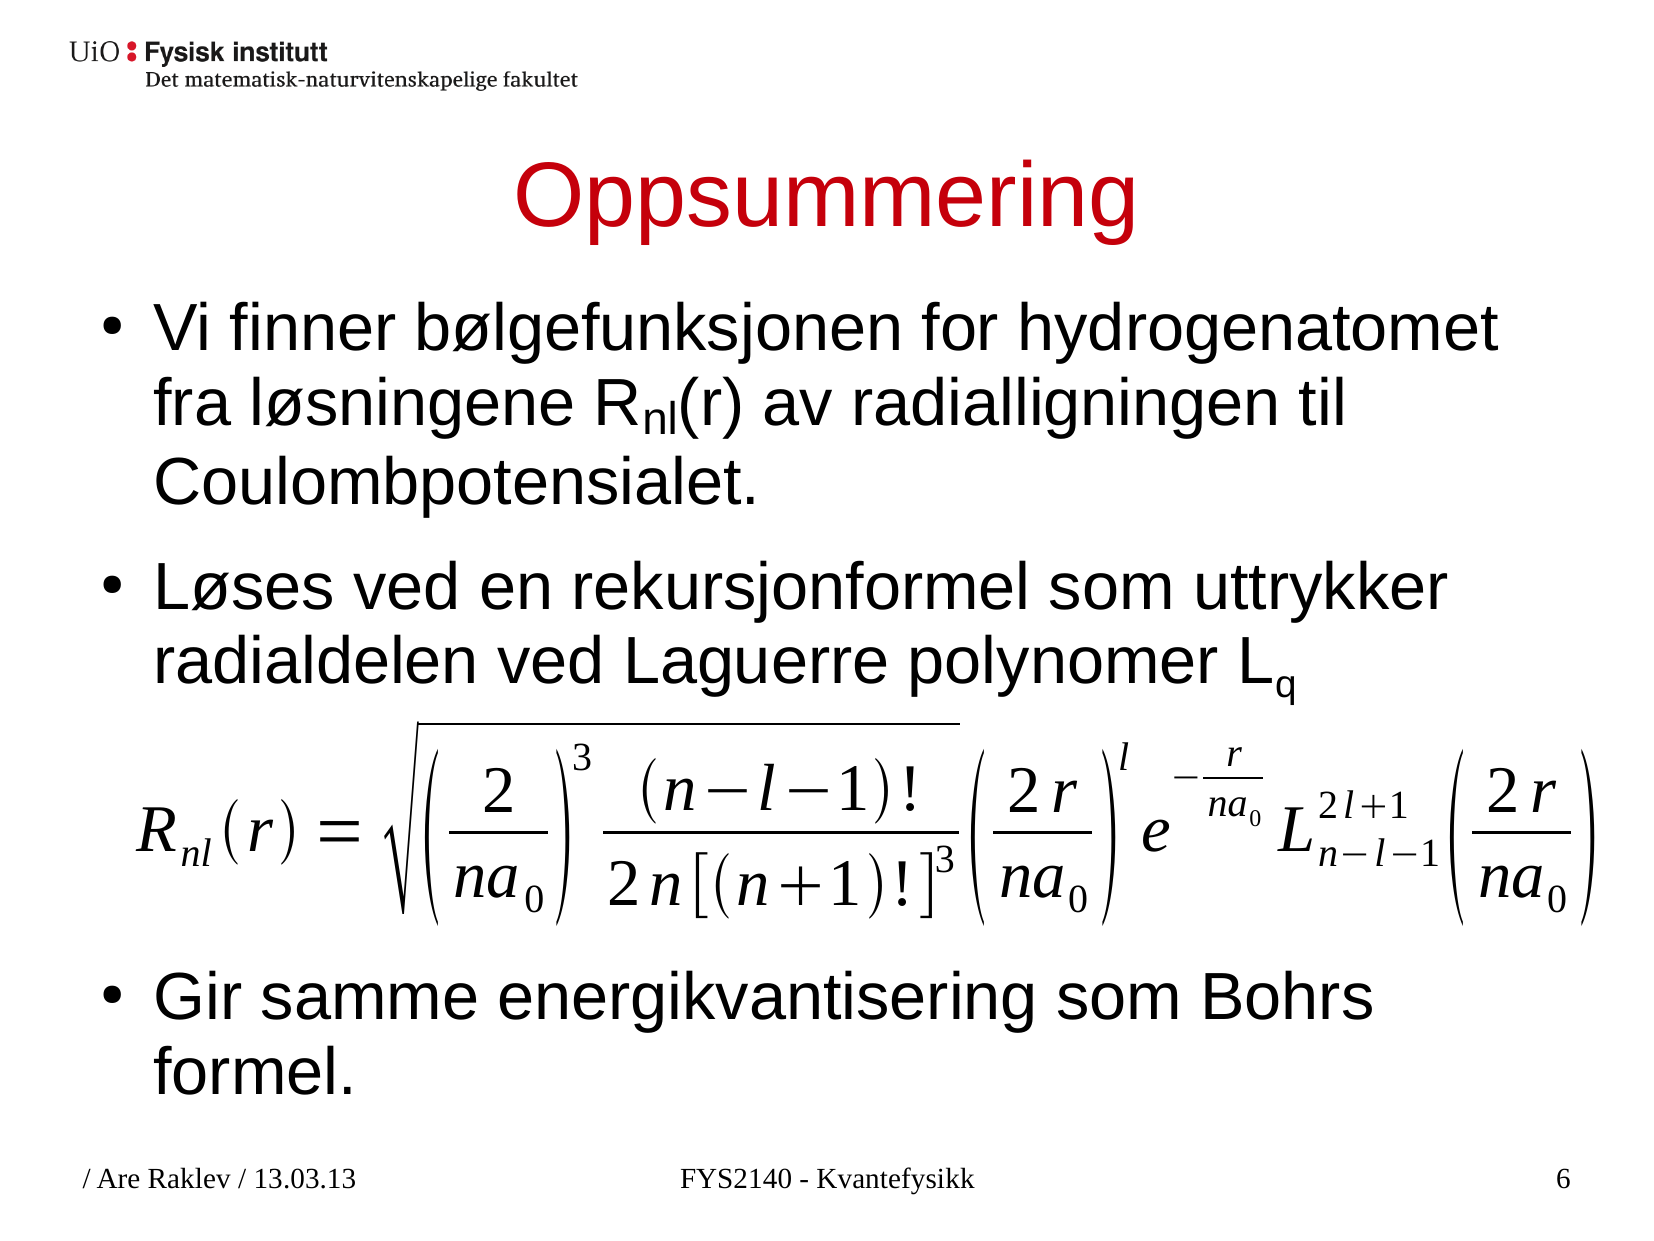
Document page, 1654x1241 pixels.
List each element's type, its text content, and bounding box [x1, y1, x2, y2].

list Vi finner bølgefunksjonen for hydrogenatomet fra løsningene Rnl(r) av radialligningen til Coulombpotensialet. Løses ved en rekursjonformel som uttrykker radialdelen ved Laguerre polynomer Lq Gir samme energikvantisering som Bohrs formel. [82, 290, 1538, 1107]
chart [126, 718, 1606, 930]
title Oppsummering [82, 90, 1571, 298]
picture [68, 37, 581, 93]
